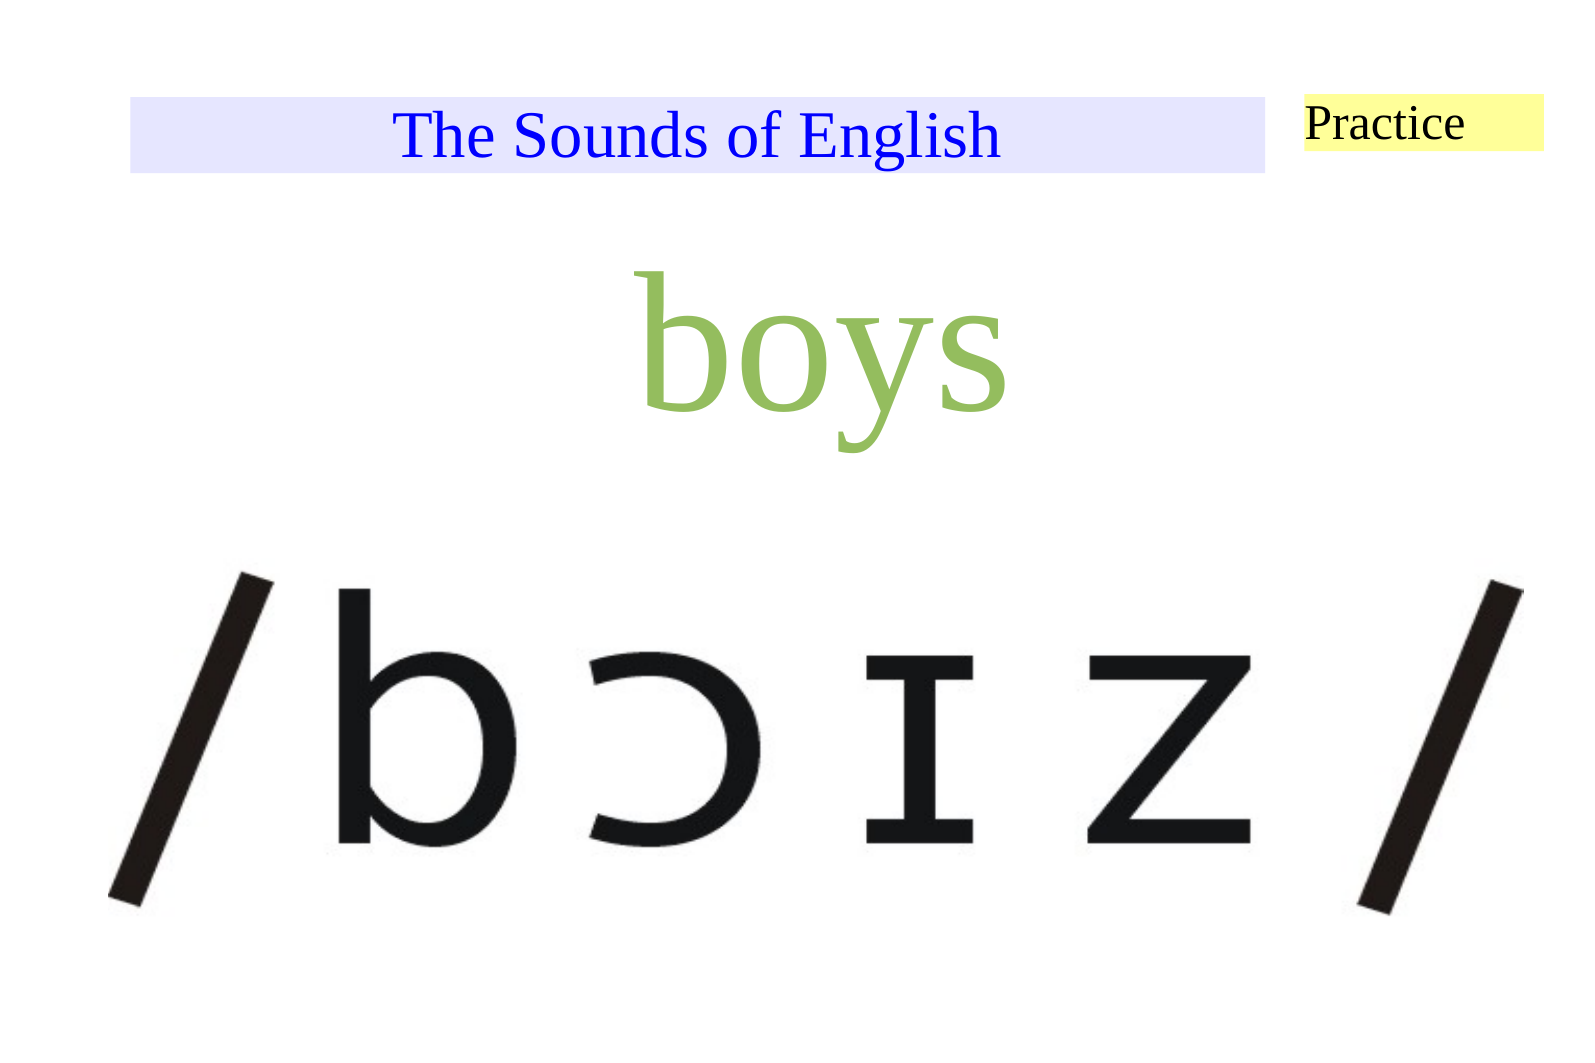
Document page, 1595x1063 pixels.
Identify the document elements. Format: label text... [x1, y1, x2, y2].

text_box boys [548, 227, 1099, 456]
text_box Practice [1304, 94, 1544, 152]
picture [108, 500, 1524, 944]
text_box The Sounds of English [130, 97, 1266, 174]
